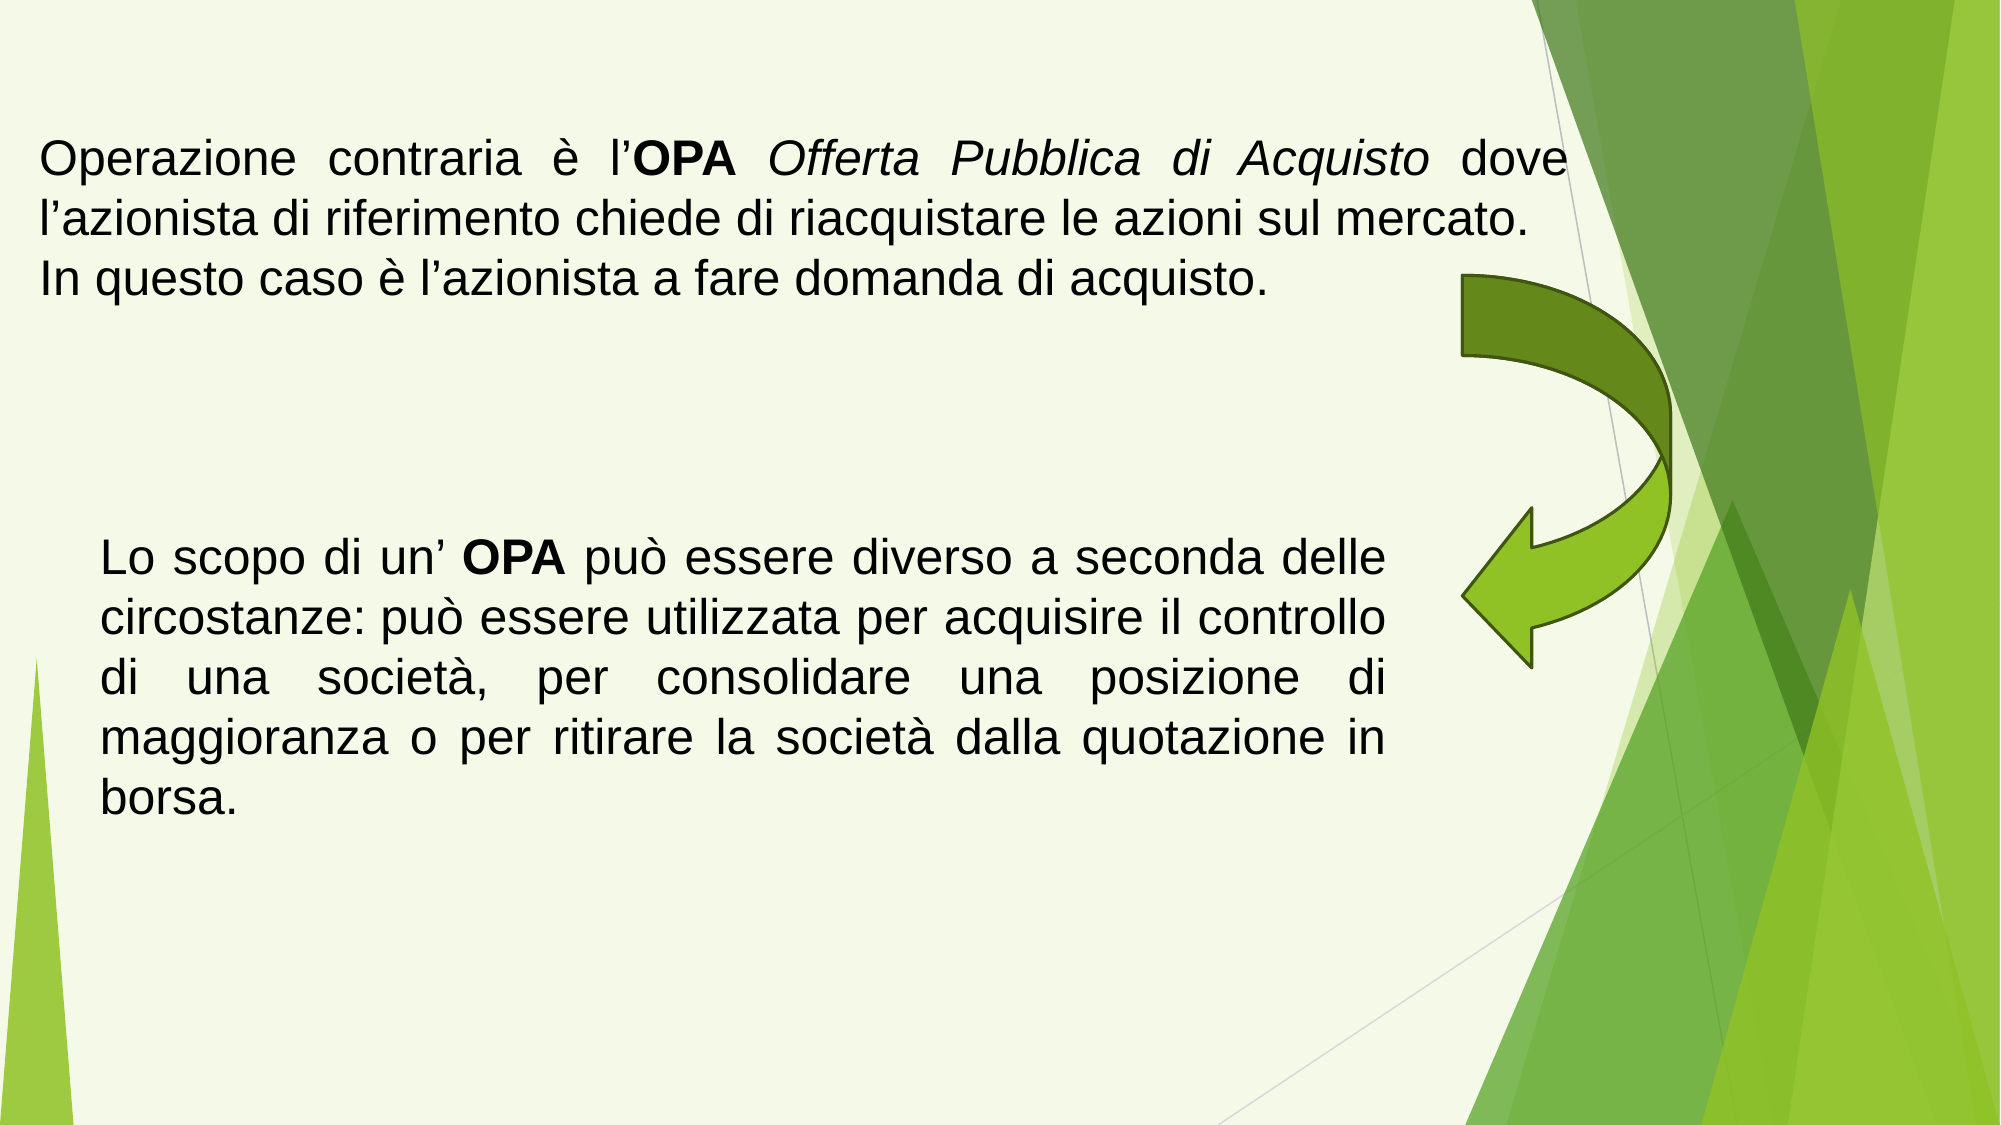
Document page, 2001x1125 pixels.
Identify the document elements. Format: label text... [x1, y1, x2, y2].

text_box Operazione contraria è l’OPA Offerta Pubblica di Acquisto dove l’azionista di riferimento chiede di riacquistare le azioni sul mercato. In questo caso è l’azionista a fare domanda di acquisto. [24, 118, 1584, 314]
text_box Lo scopo di un’ OPA può essere diverso a seconda delle circostanze: può essere utilizzata per acquisire il controllo di una società, per consolidare una posizione di maggioranza o per ritirare la società dalla quotazione in borsa. [85, 517, 1402, 832]
text_box [1462, 275, 1671, 669]
